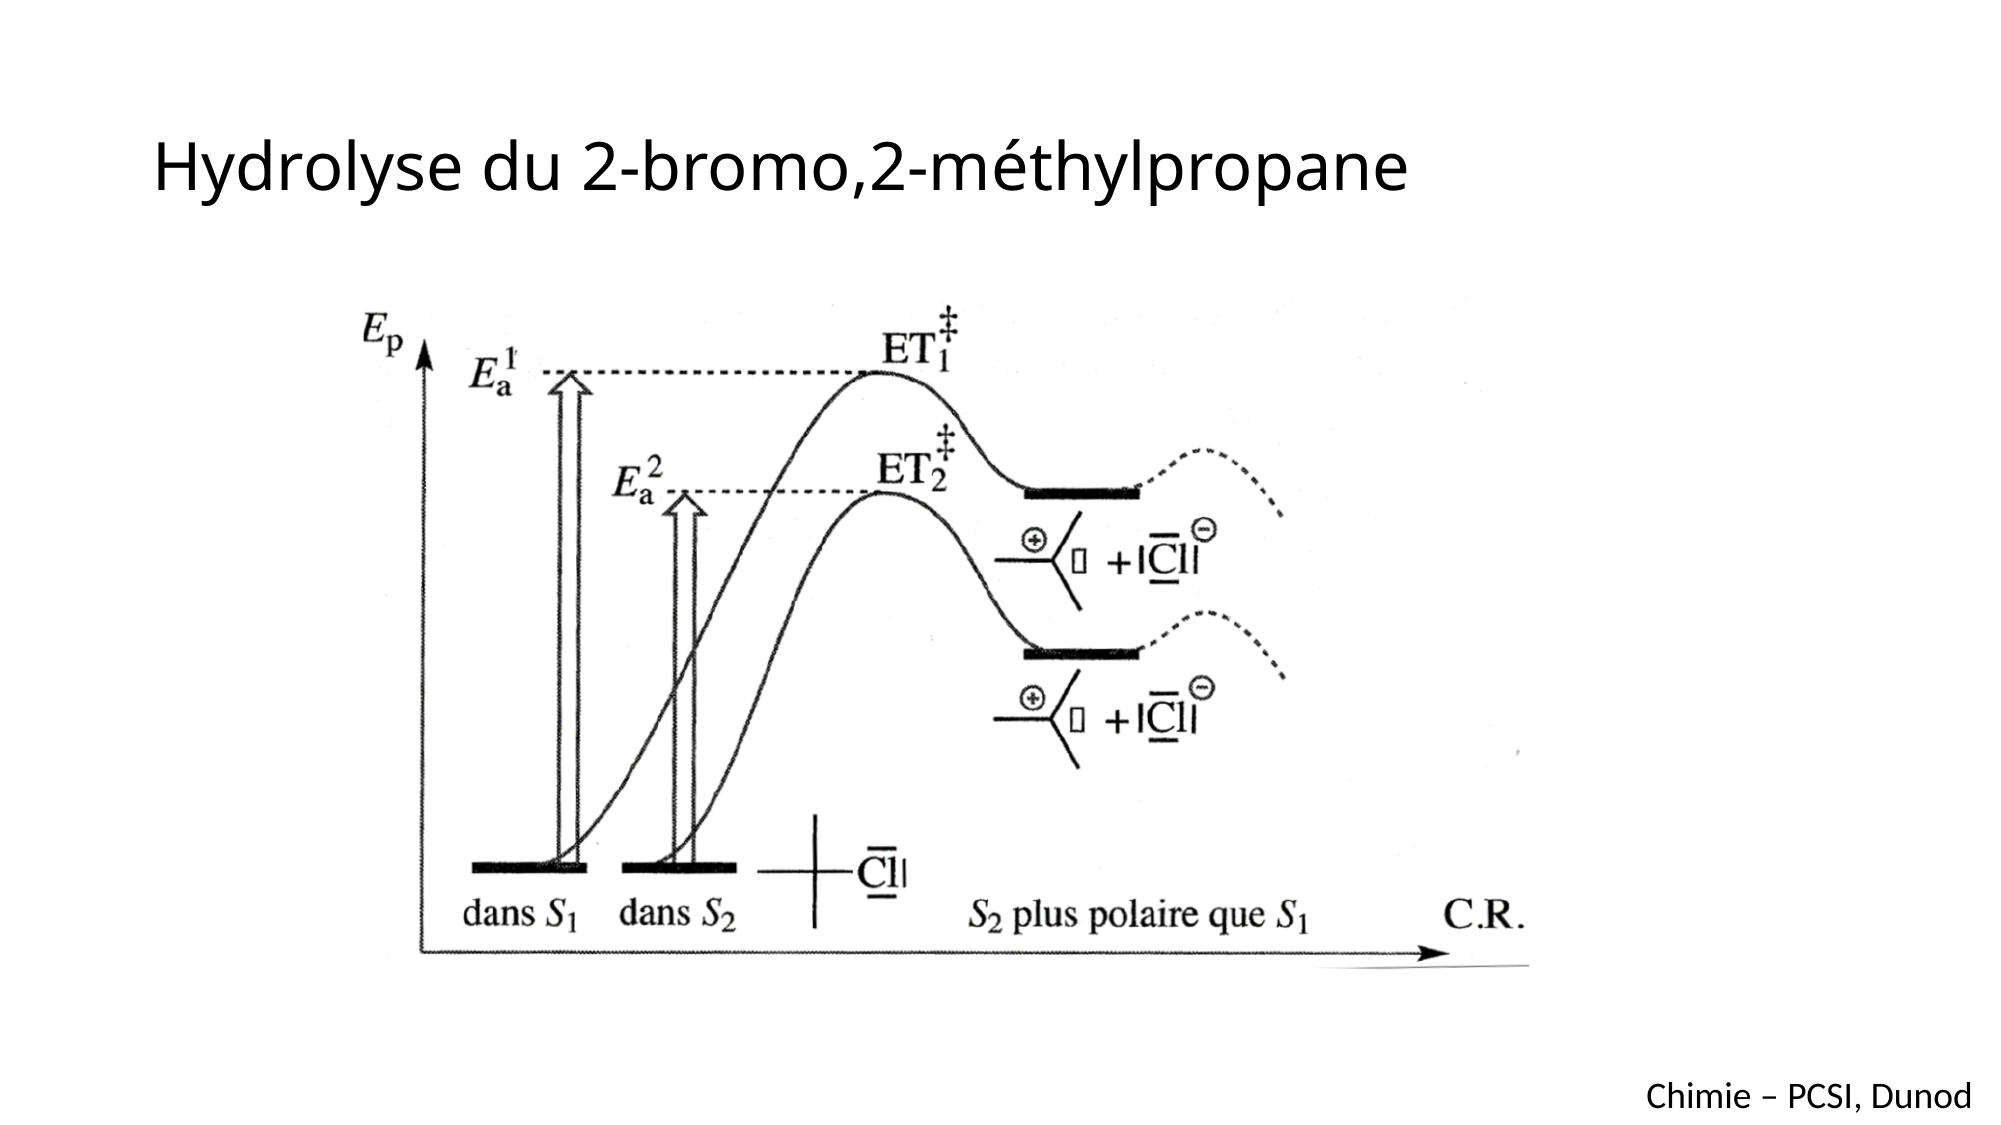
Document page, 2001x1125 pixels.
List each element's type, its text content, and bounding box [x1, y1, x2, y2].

text_box Chimie – PCSI, Dunod [1631, 1064, 2000, 1125]
title Hydrolyse du 2-bromo,2-méthylpropane [137, 59, 1863, 278]
picture [300, 246, 1565, 982]
